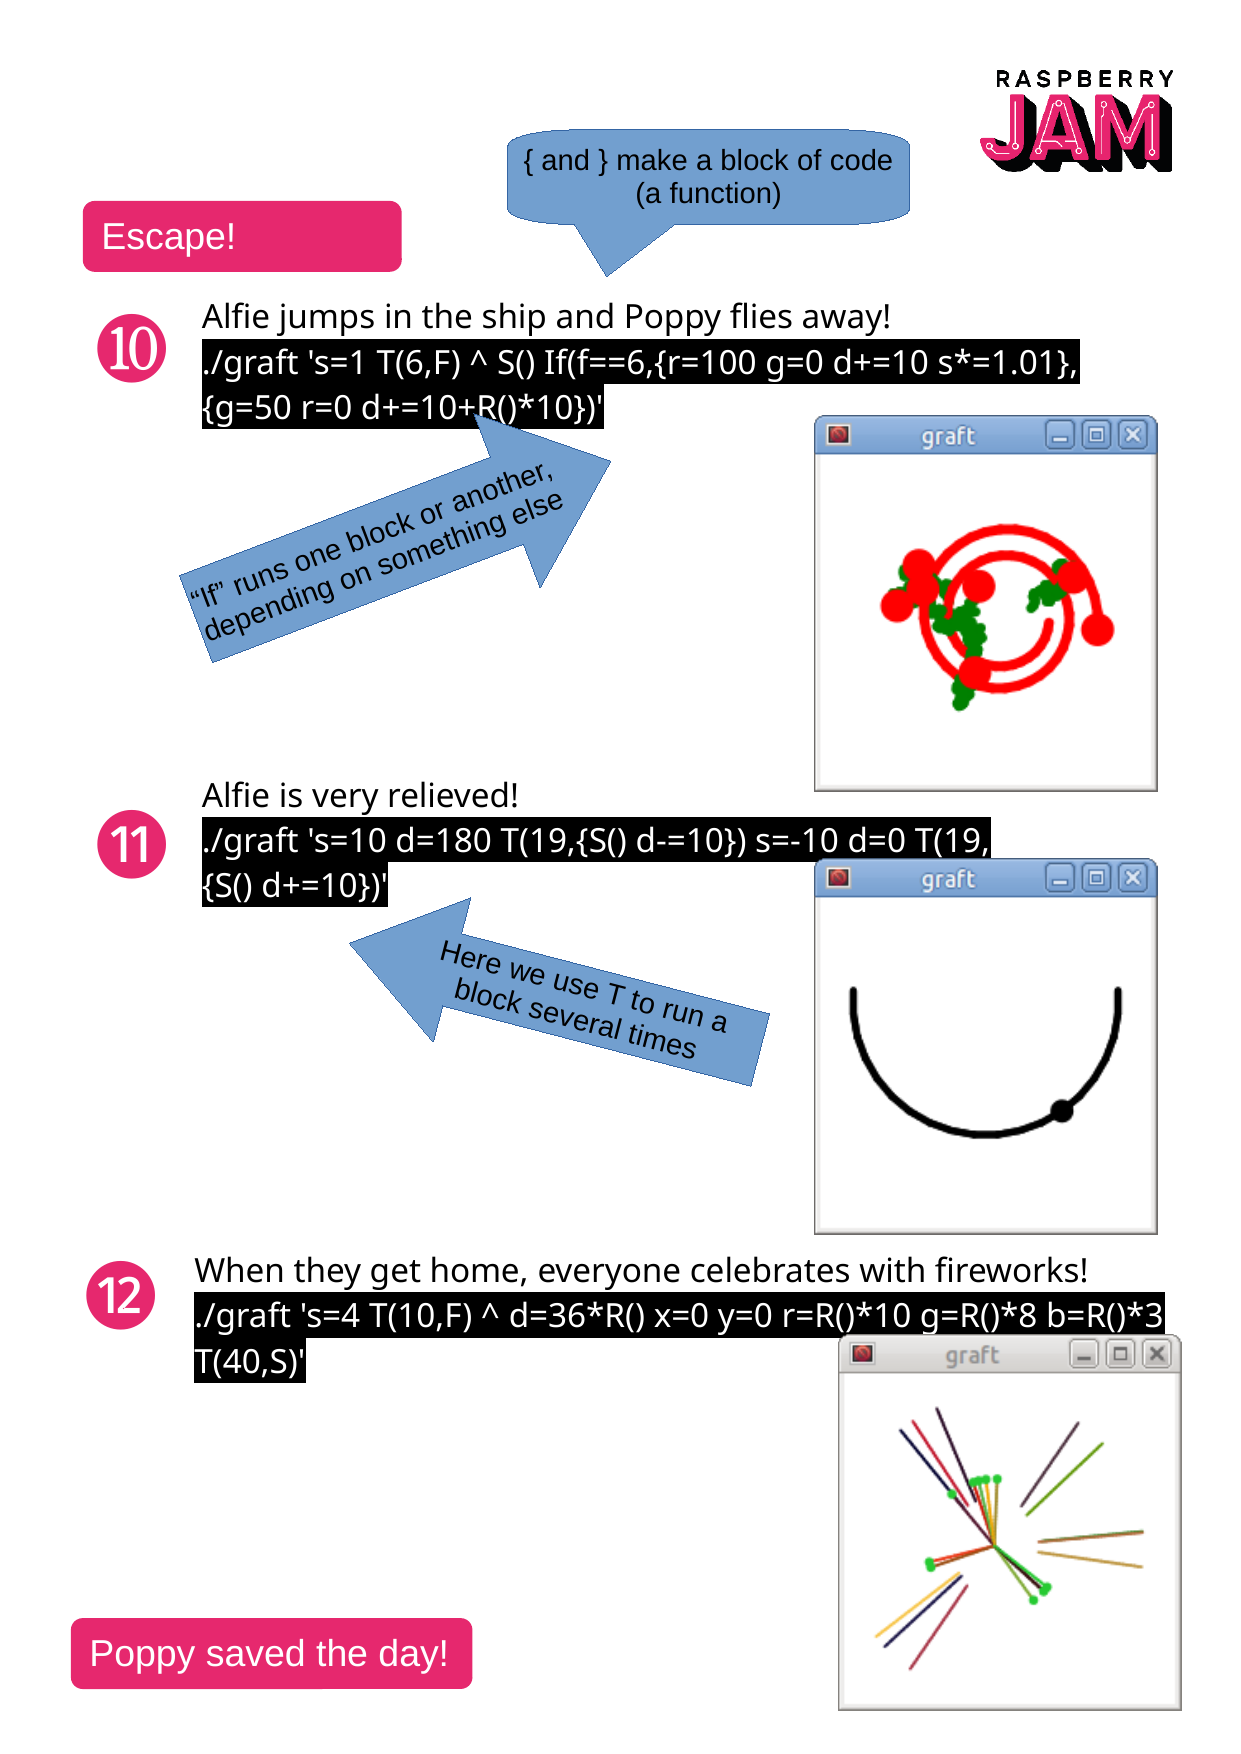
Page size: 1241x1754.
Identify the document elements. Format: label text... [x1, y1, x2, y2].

text_box ⓬ [64, 1195, 180, 1381]
picture [814, 858, 1158, 1235]
picture [838, 1334, 1182, 1711]
text_box “If” runs one block or another, depending on something else [179, 413, 611, 663]
text_box { and } make a block of code (a function) [507, 129, 910, 277]
text_box Alfie jumps in the ship and Poppy flies away! ./graft 's=1 T(6,F) ^ S() If(f==6,{r=100 g=0 d+=10 s*=1.01},{g=50 r=0 d+=10+R()*10})' [187, 286, 1158, 494]
picture [980, 70, 1173, 172]
text_box Alfie is very relieved! ./graft 's=10 d=180 T(19,{S() d-=10}) s=-10 d=0 T(19,{S() d+=10})' [187, 764, 1016, 934]
text_box Here we use T to run a block several times [349, 897, 770, 1087]
text_box Escape! [82, 200, 402, 272]
text_box Poppy saved the day! [70, 1618, 473, 1690]
text_box When they get home, everyone celebrates with fireworks! ./graft 's=4 T(10,F) ^ d=36*R() x=0 y=0 r=R()*10 g=R()*8 b=R()*3 T(40,S)' [179, 1239, 1188, 1448]
picture [814, 415, 1158, 792]
text_box ⓫ [76, 744, 190, 930]
text_box Escape! [190, 231, 200, 247]
text_box ❿ [76, 248, 190, 434]
